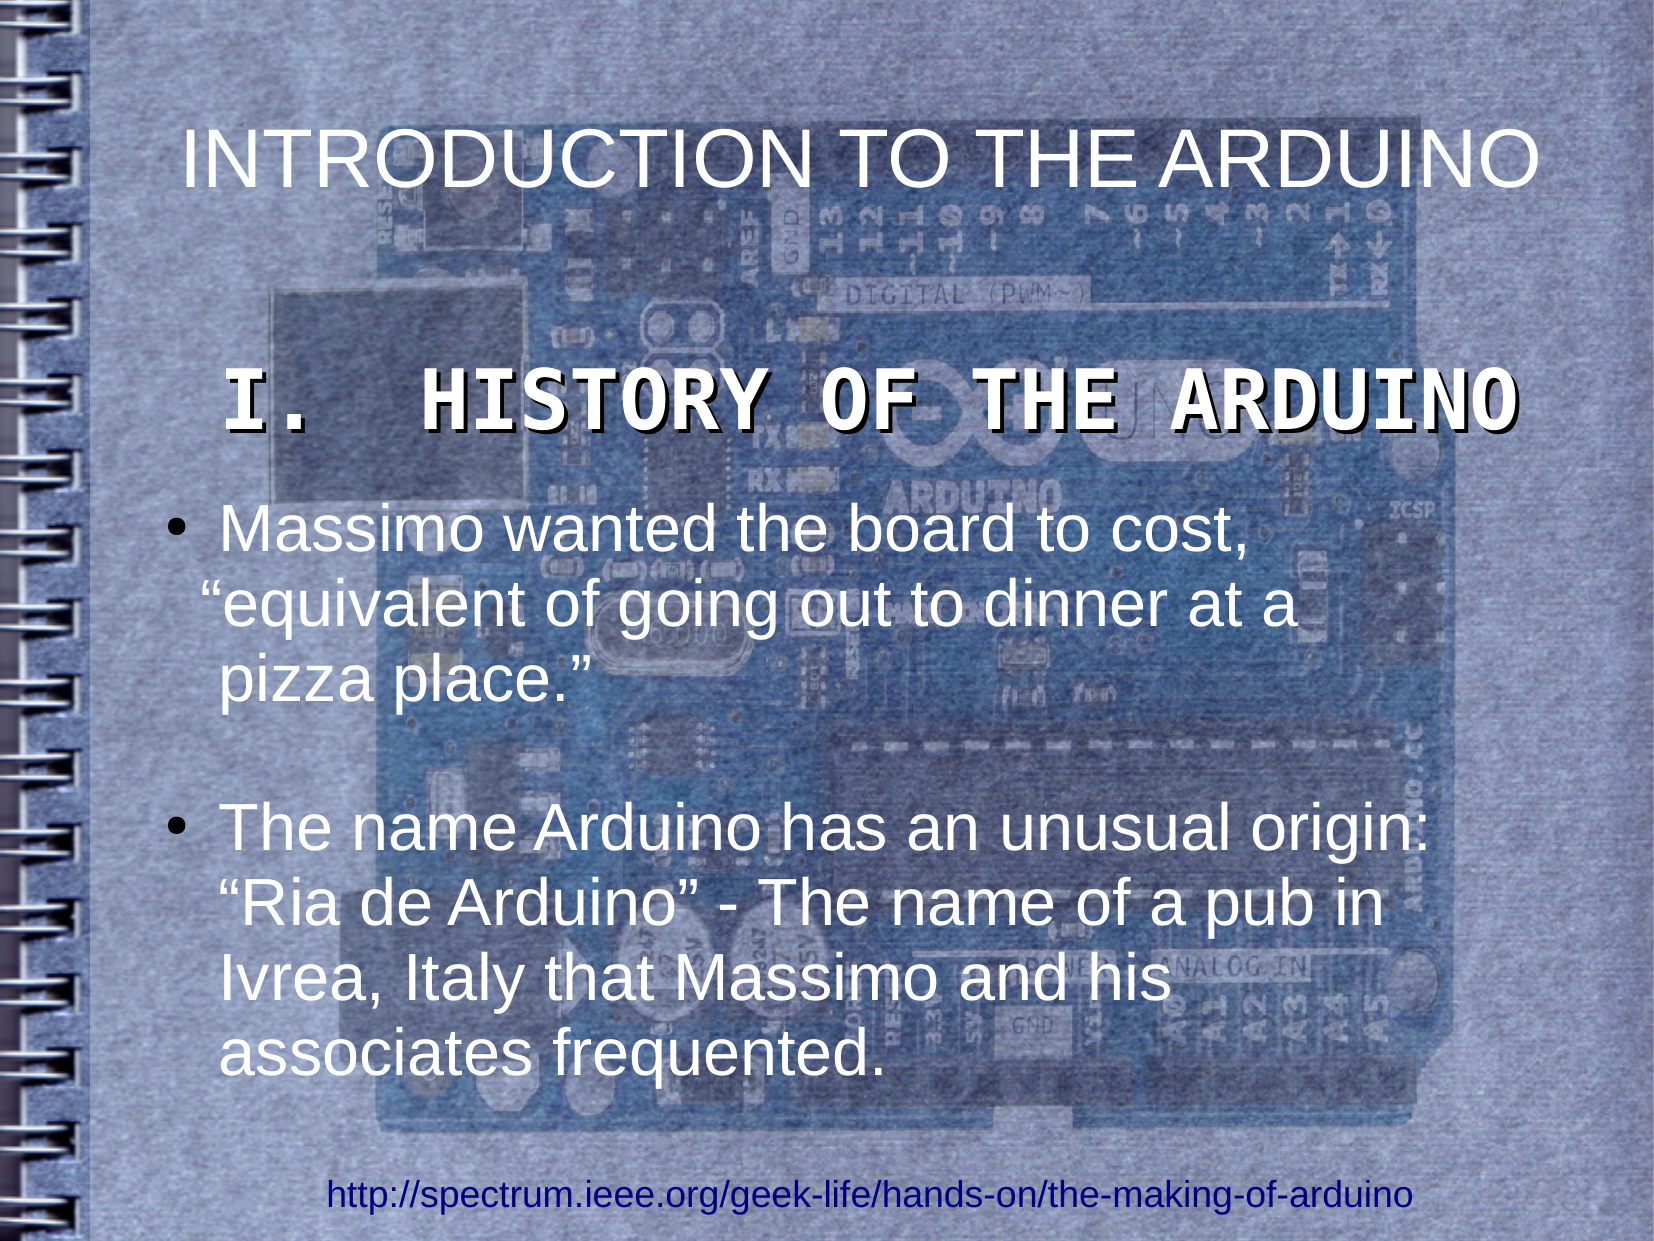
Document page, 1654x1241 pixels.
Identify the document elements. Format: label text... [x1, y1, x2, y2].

picture [0, 0, 1654, 1241]
text_box I. HISTORY OF THE ARDUINO Massimo wanted the board to cost, “equivalent of going out to dinner at a pizza place.” The name Arduino has an unusual origin: “Ria de Arduino” - The name of a pub in Ivrea, Italy that Massimo and his associates frequented. http://spectrum.ieee.org/geek-life/hands-on/the-making-of-arduino [150, 345, 1591, 1224]
text_box INTRODUCTION TO THE ARDUINO [165, 75, 1561, 286]
